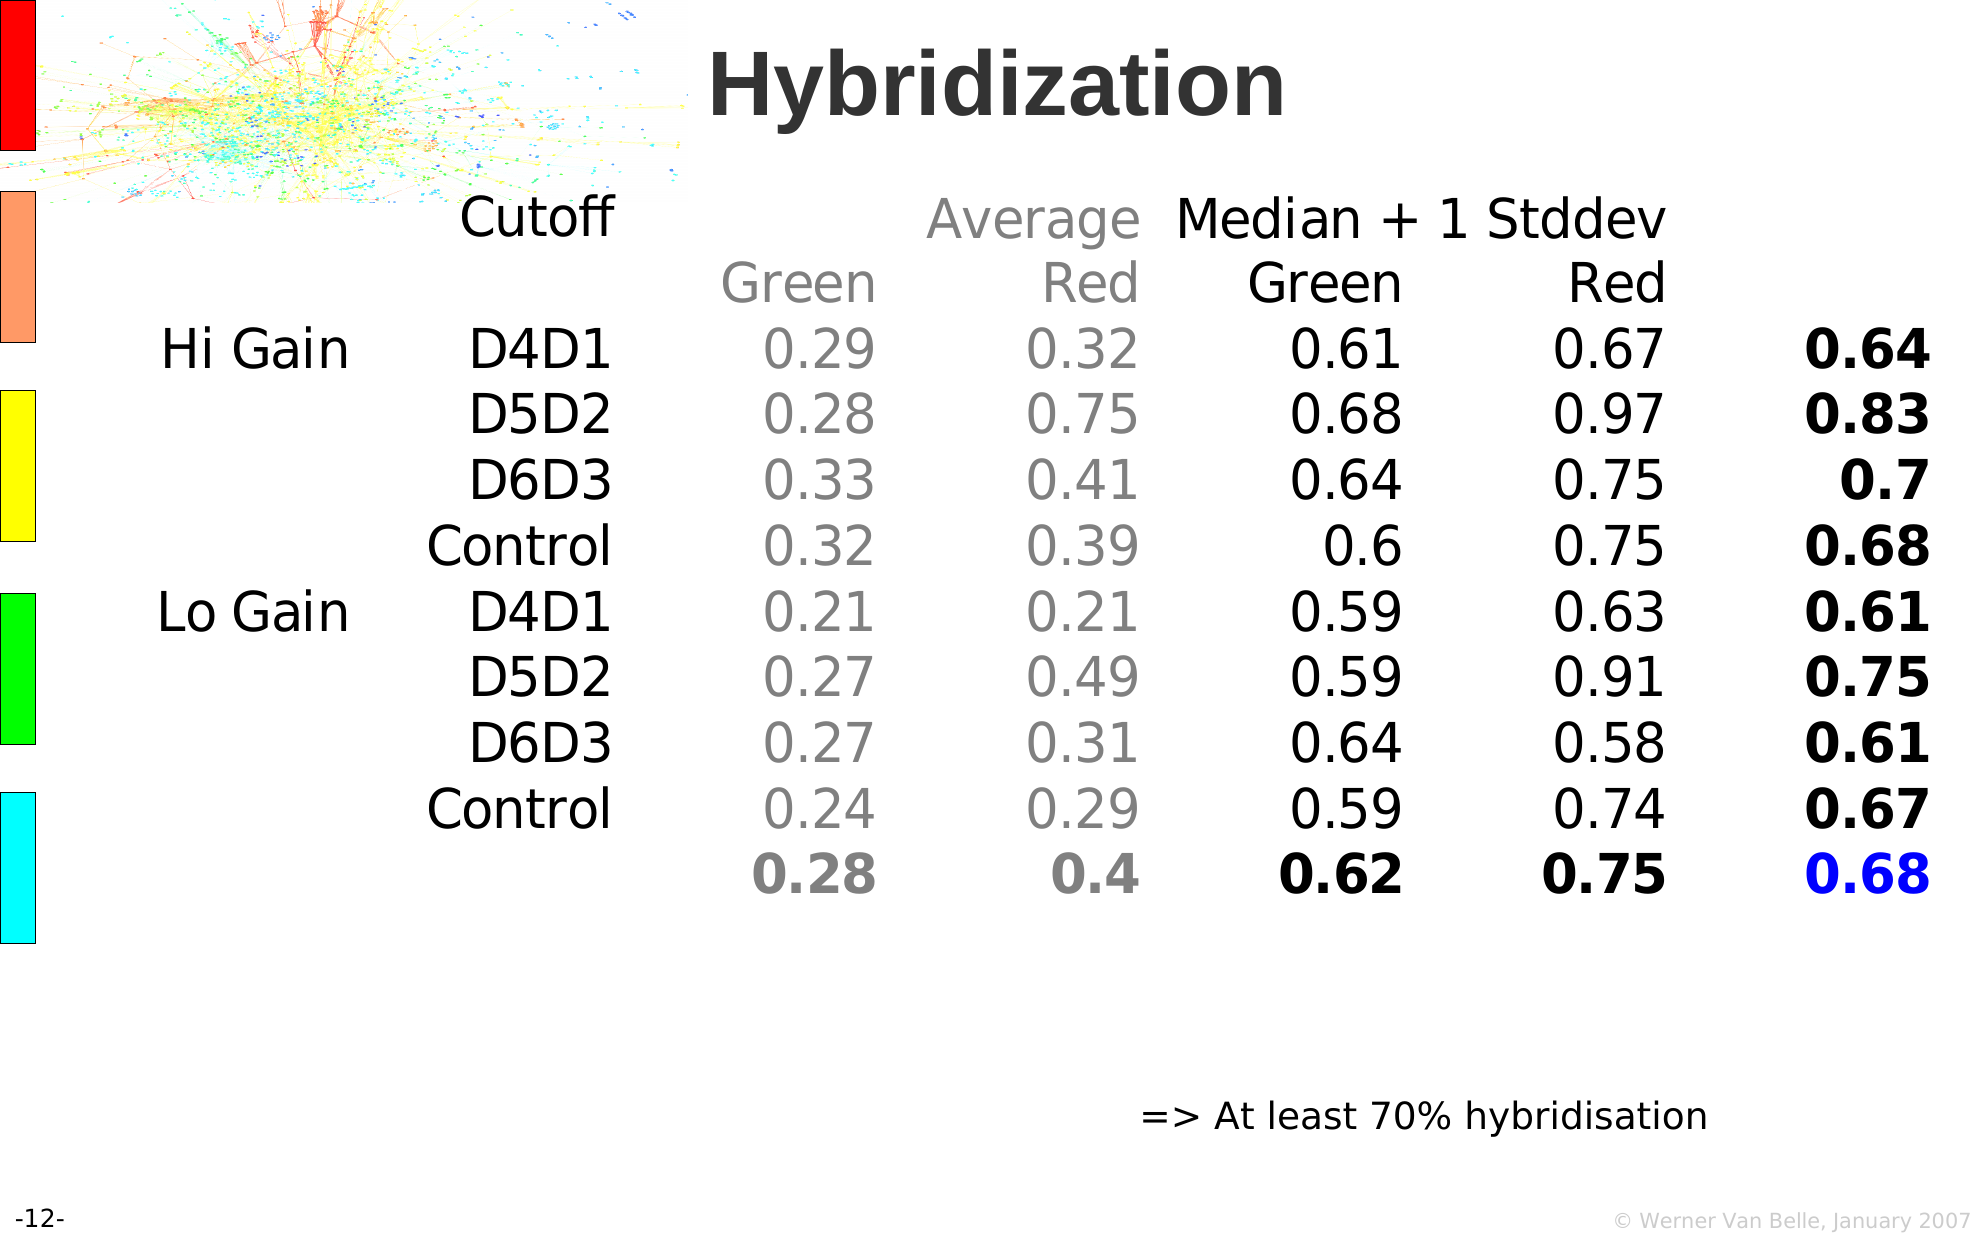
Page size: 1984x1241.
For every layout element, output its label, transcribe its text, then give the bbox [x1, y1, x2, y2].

chart [89, 187, 1937, 1050]
text_box => At least 70% hybridisation [1124, 1087, 1831, 1146]
title Hybridization [150, 17, 1845, 151]
title Gene Expression [0, 0, 688, 203]
